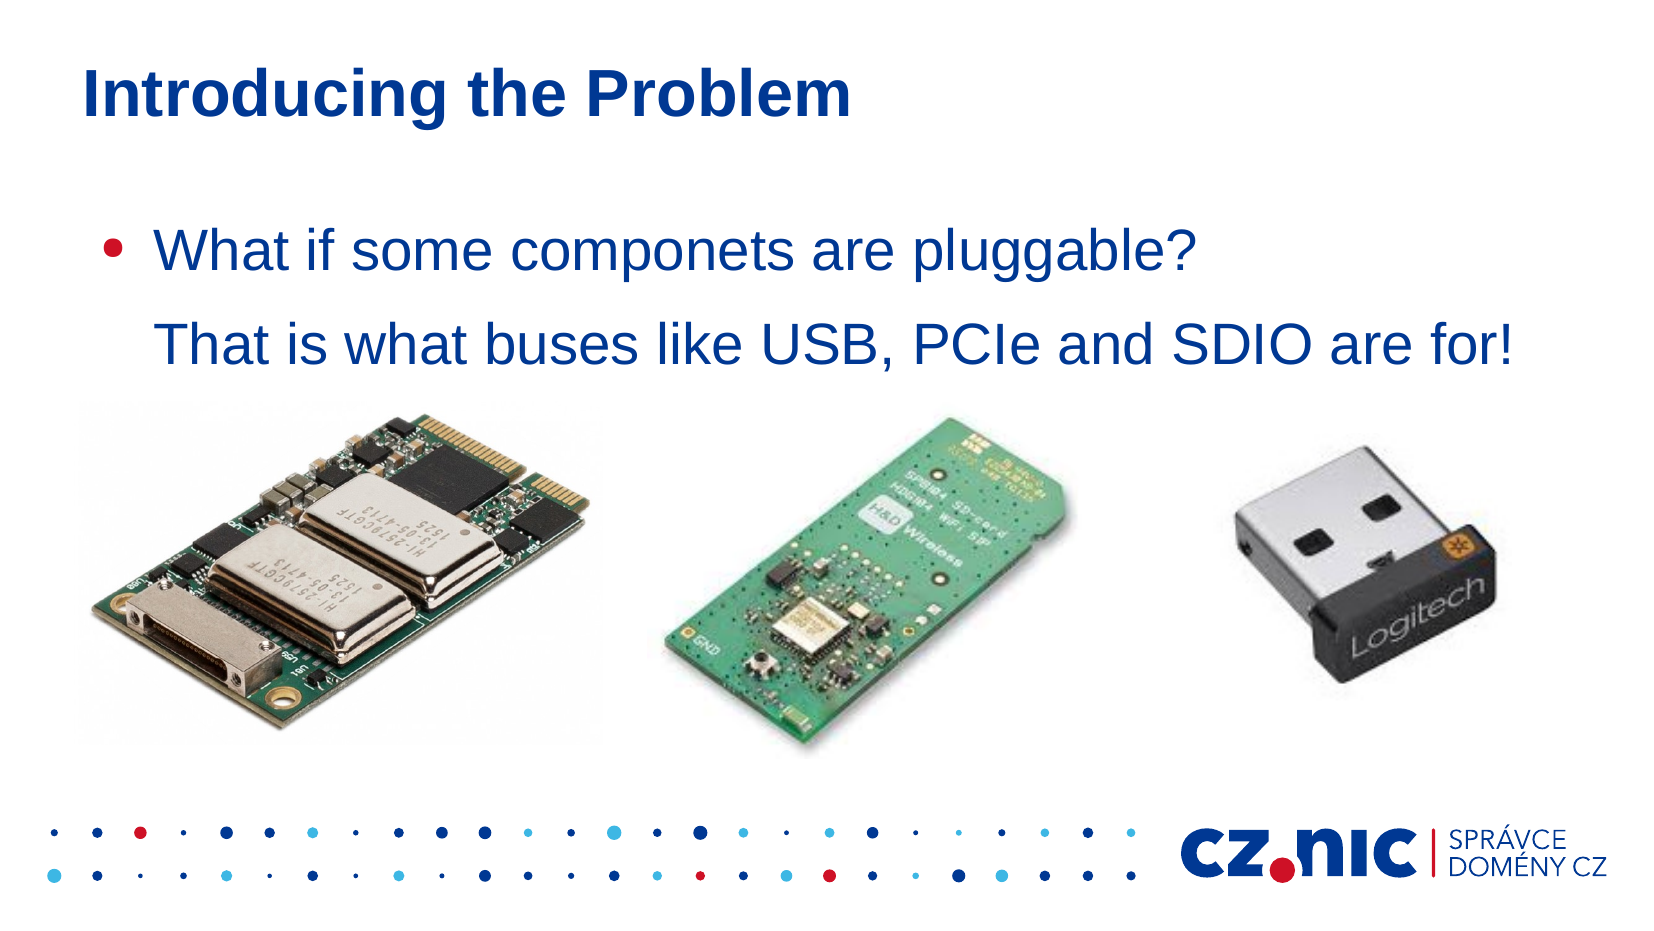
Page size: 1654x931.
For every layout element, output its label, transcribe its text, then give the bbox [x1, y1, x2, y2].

title Introducing the Problem [82, 53, 1571, 133]
picture [647, 400, 1087, 760]
list What if some componets are pluggable? That is what buses like USB, PCIe and SDIO are for! [82, 217, 1571, 758]
picture [72, 401, 603, 745]
picture [1213, 433, 1512, 709]
